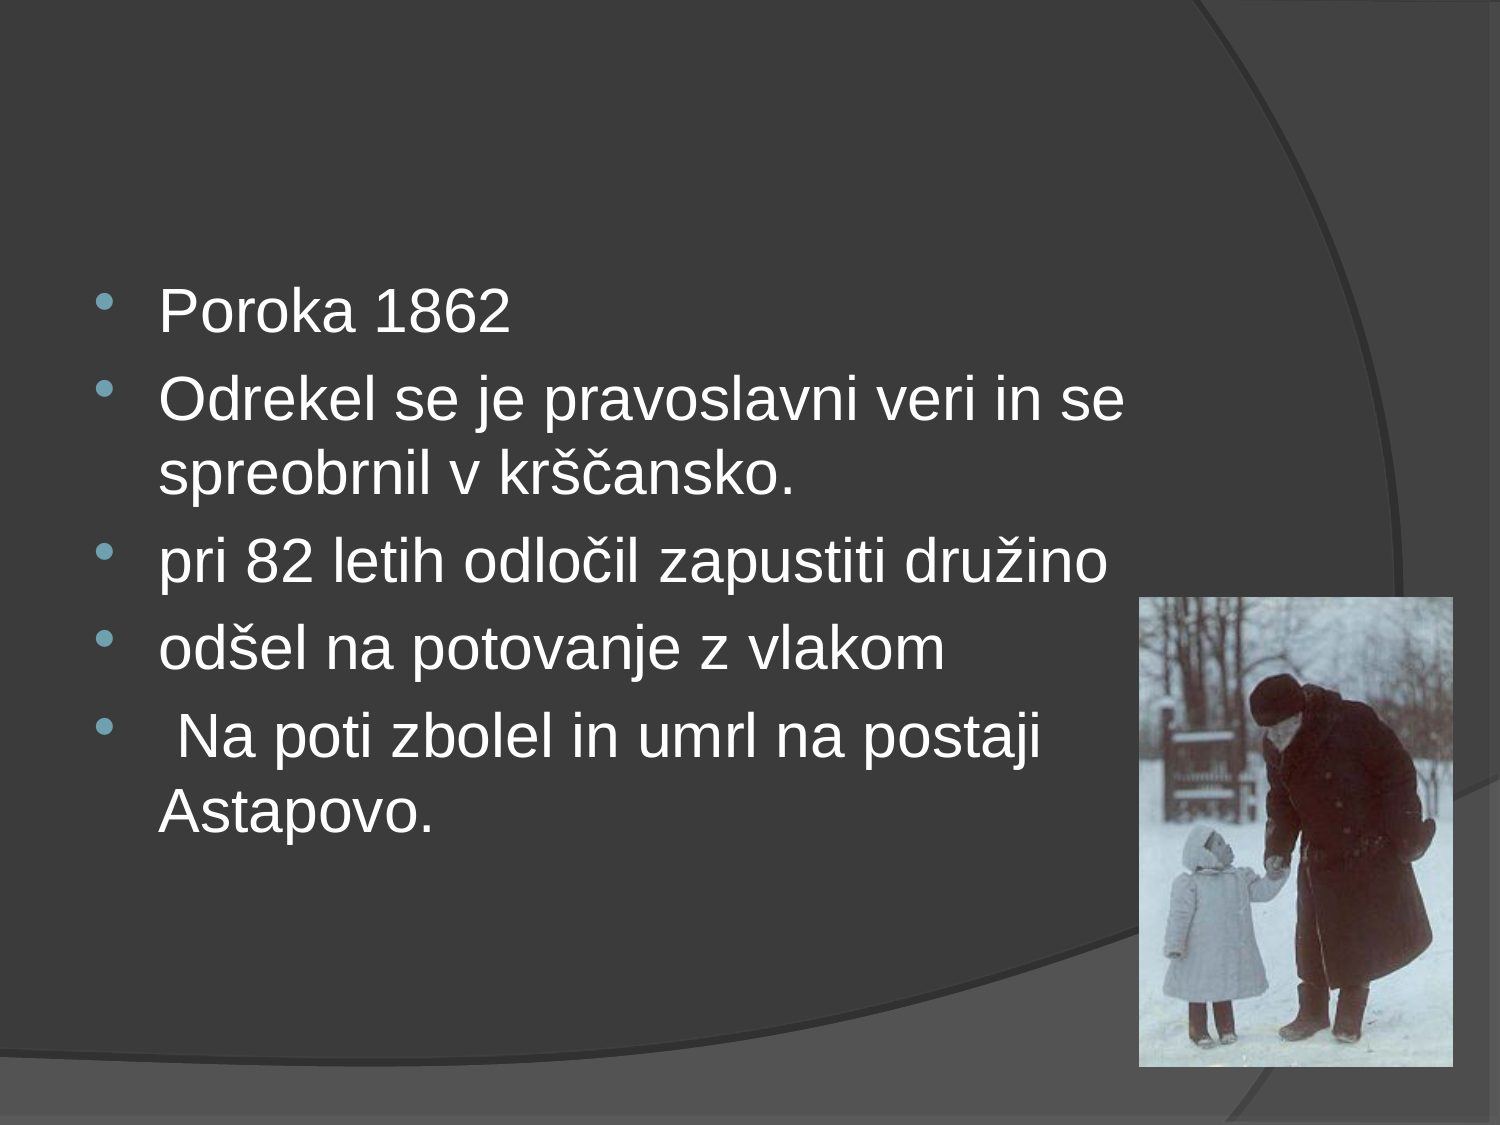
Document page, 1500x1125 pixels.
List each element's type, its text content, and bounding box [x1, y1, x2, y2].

list Poroka 1862 Odrekel se je pravoslavni veri in se spreobrnil v krščansko. pri 82 letih odločil zapustiti družino odšel na potovanje z vlakom Na poti zbolel in umrl na postaji Astapovo. [75, 262, 1300, 1005]
picture [1139, 597, 1453, 1067]
